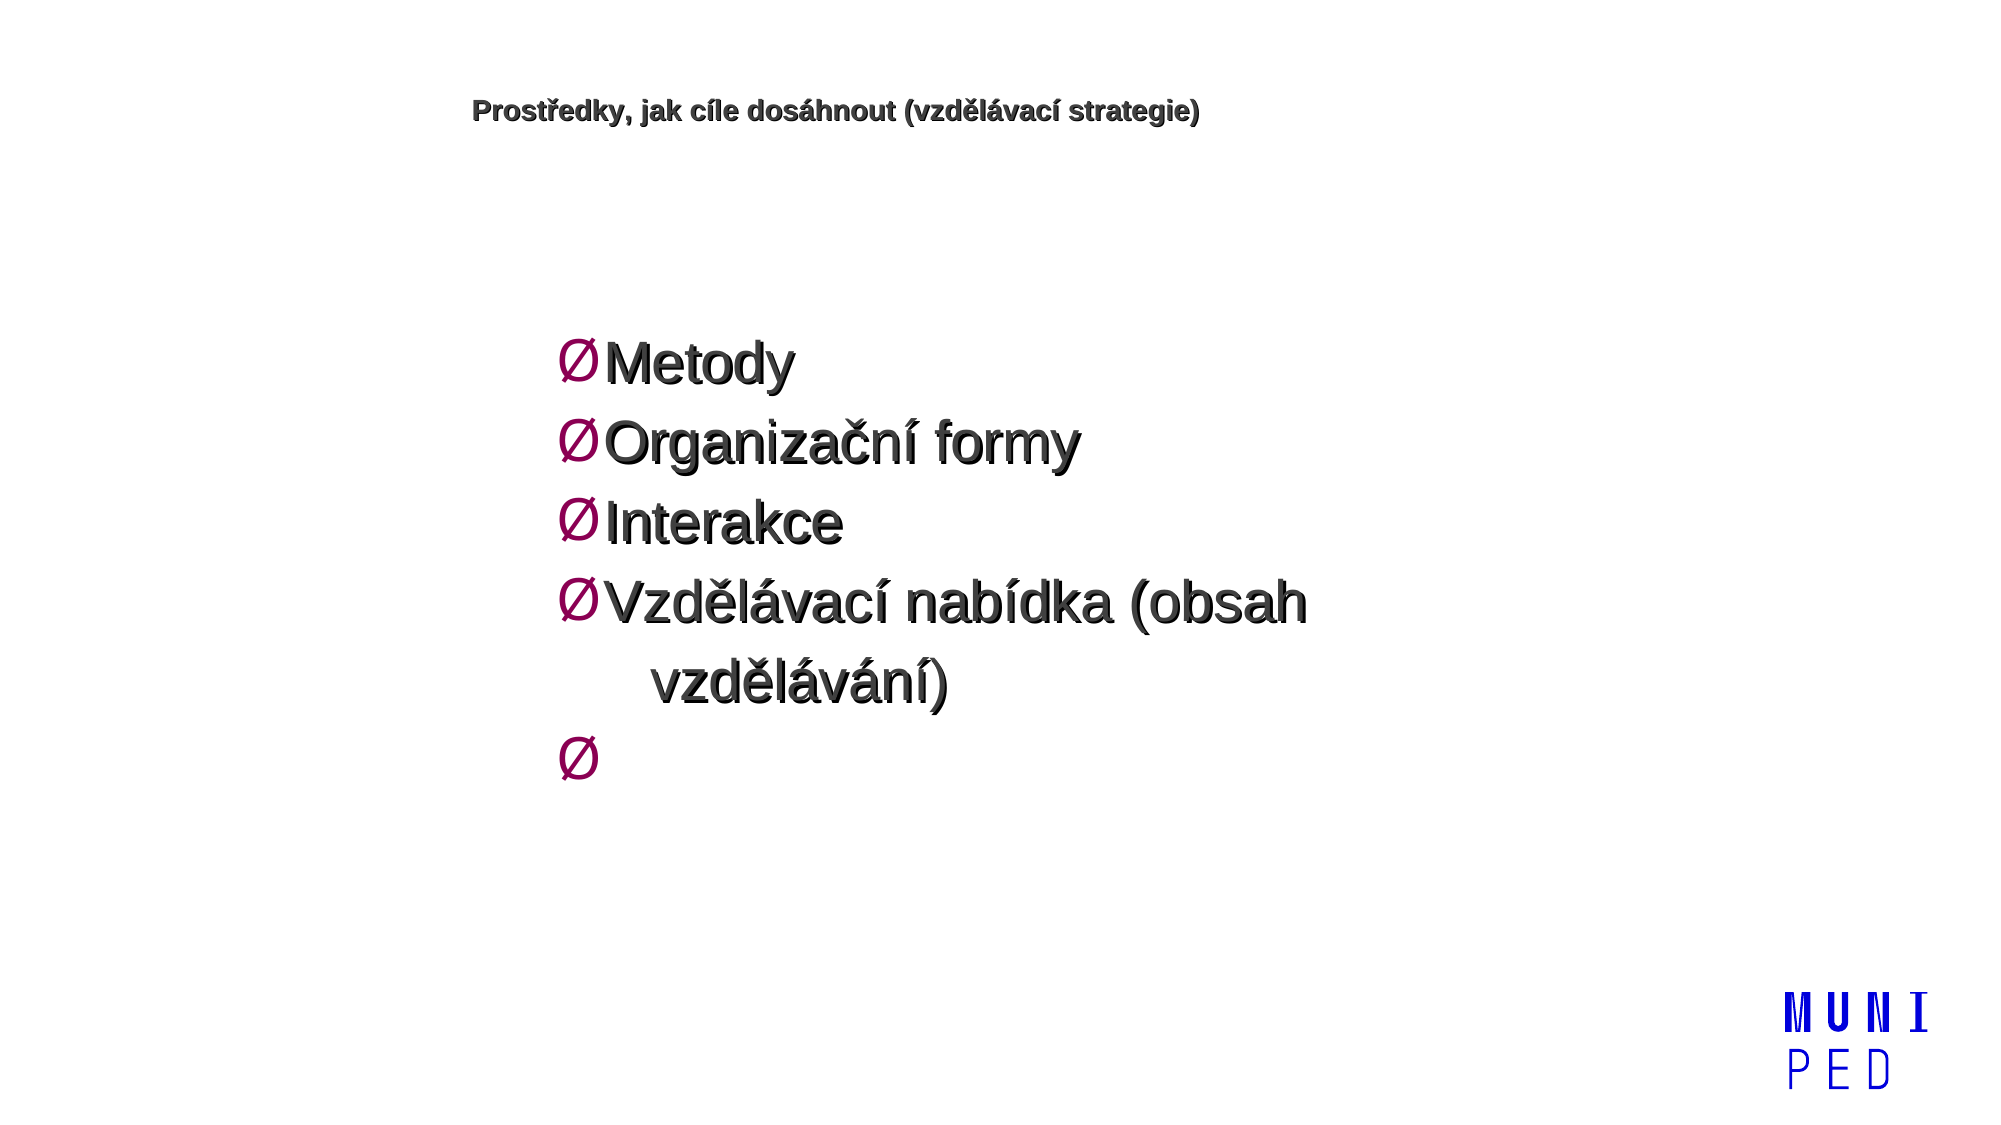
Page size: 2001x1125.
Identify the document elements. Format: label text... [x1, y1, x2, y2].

title Prostředky, jak cíle dosáhnout (vzdělávací strategie) [471, 42, 1750, 283]
list Metody Organizační formy Interakce Vzdělávací nabídka (obsah vzdělávání) [503, 314, 1603, 1002]
